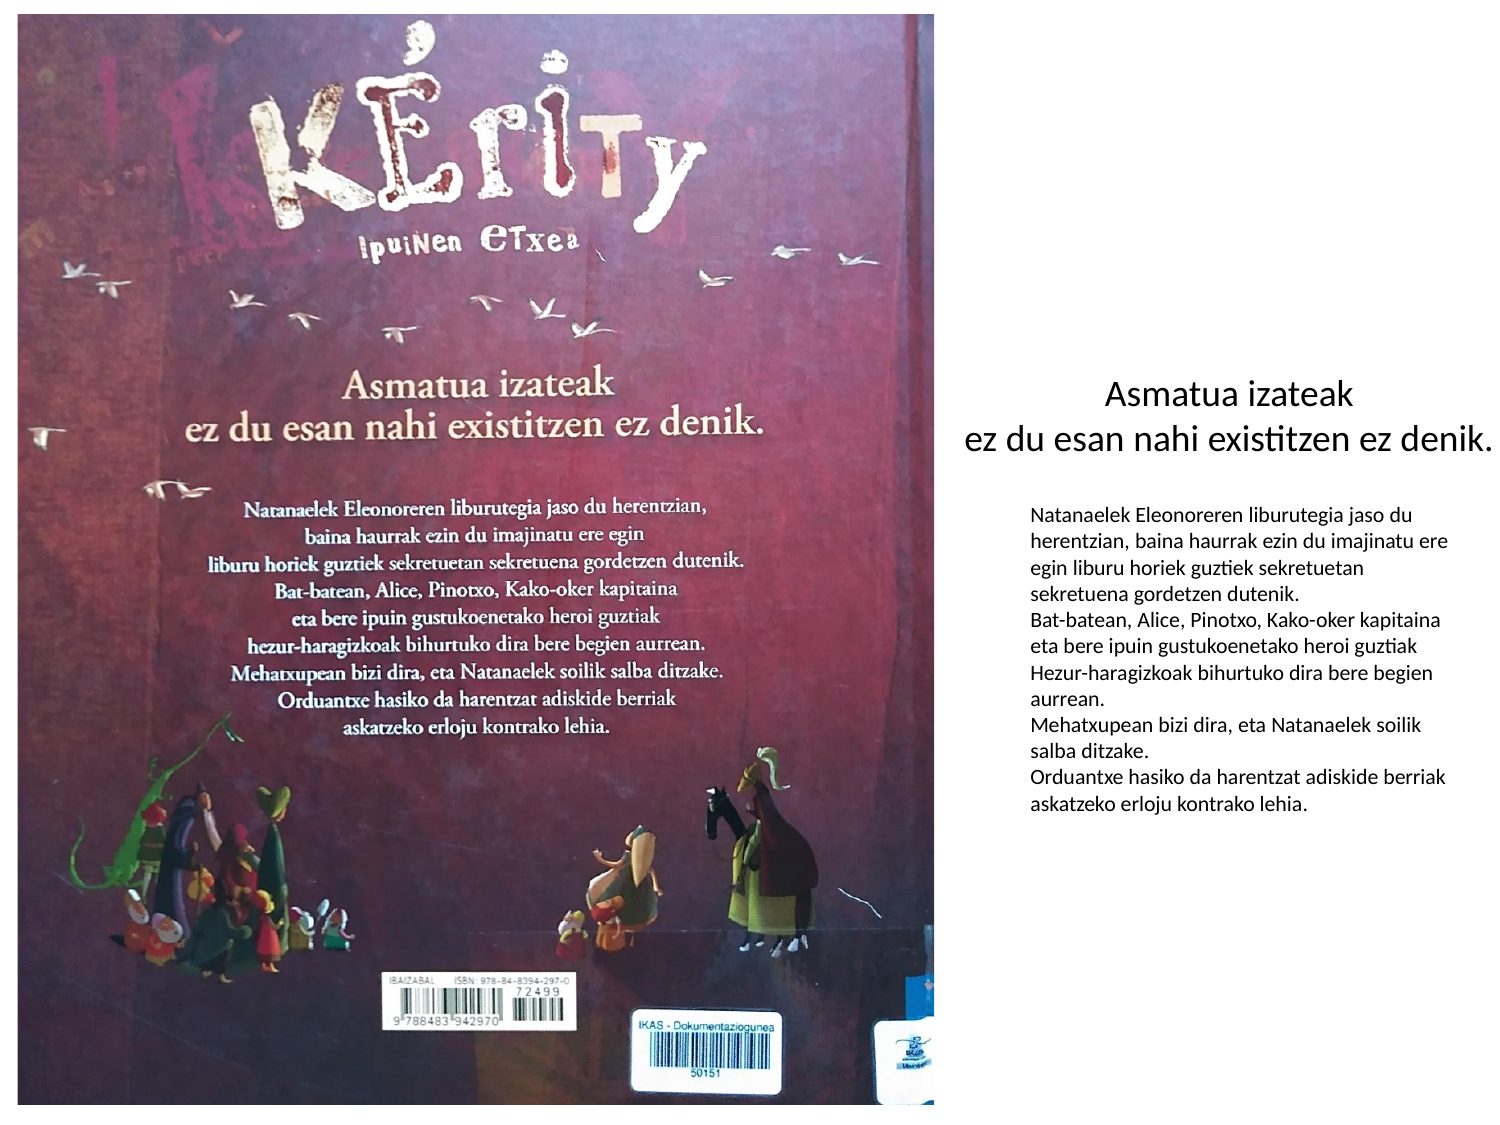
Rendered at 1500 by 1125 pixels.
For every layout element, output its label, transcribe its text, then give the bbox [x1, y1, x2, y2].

picture [17, 14, 935, 1105]
text_box Asmatua izateak ez du esan nahi existitzen ez denik. [949, 361, 1500, 467]
text_box Natanaelek Eleonoreren liburutegia jaso du herentzian, baina haurrak ezin du imajinatu ere egin liburu horiek guztiek sekretuetan sekretuena gordetzen dutenik. Bat-batean, Alice, Pinotxo, Kako-oker kapitaina eta bere ipuin gustukoenetako heroi guztiak Hezur-haragizkoak bihurtuko dira bere begien aurrean. Mehatxupean bizi dira, eta Natanaelek soilik salba ditzake. Orduantxe hasiko da harentzat adiskide berriak askatzeko erloju kontrako lehia. [1015, 493, 1465, 823]
